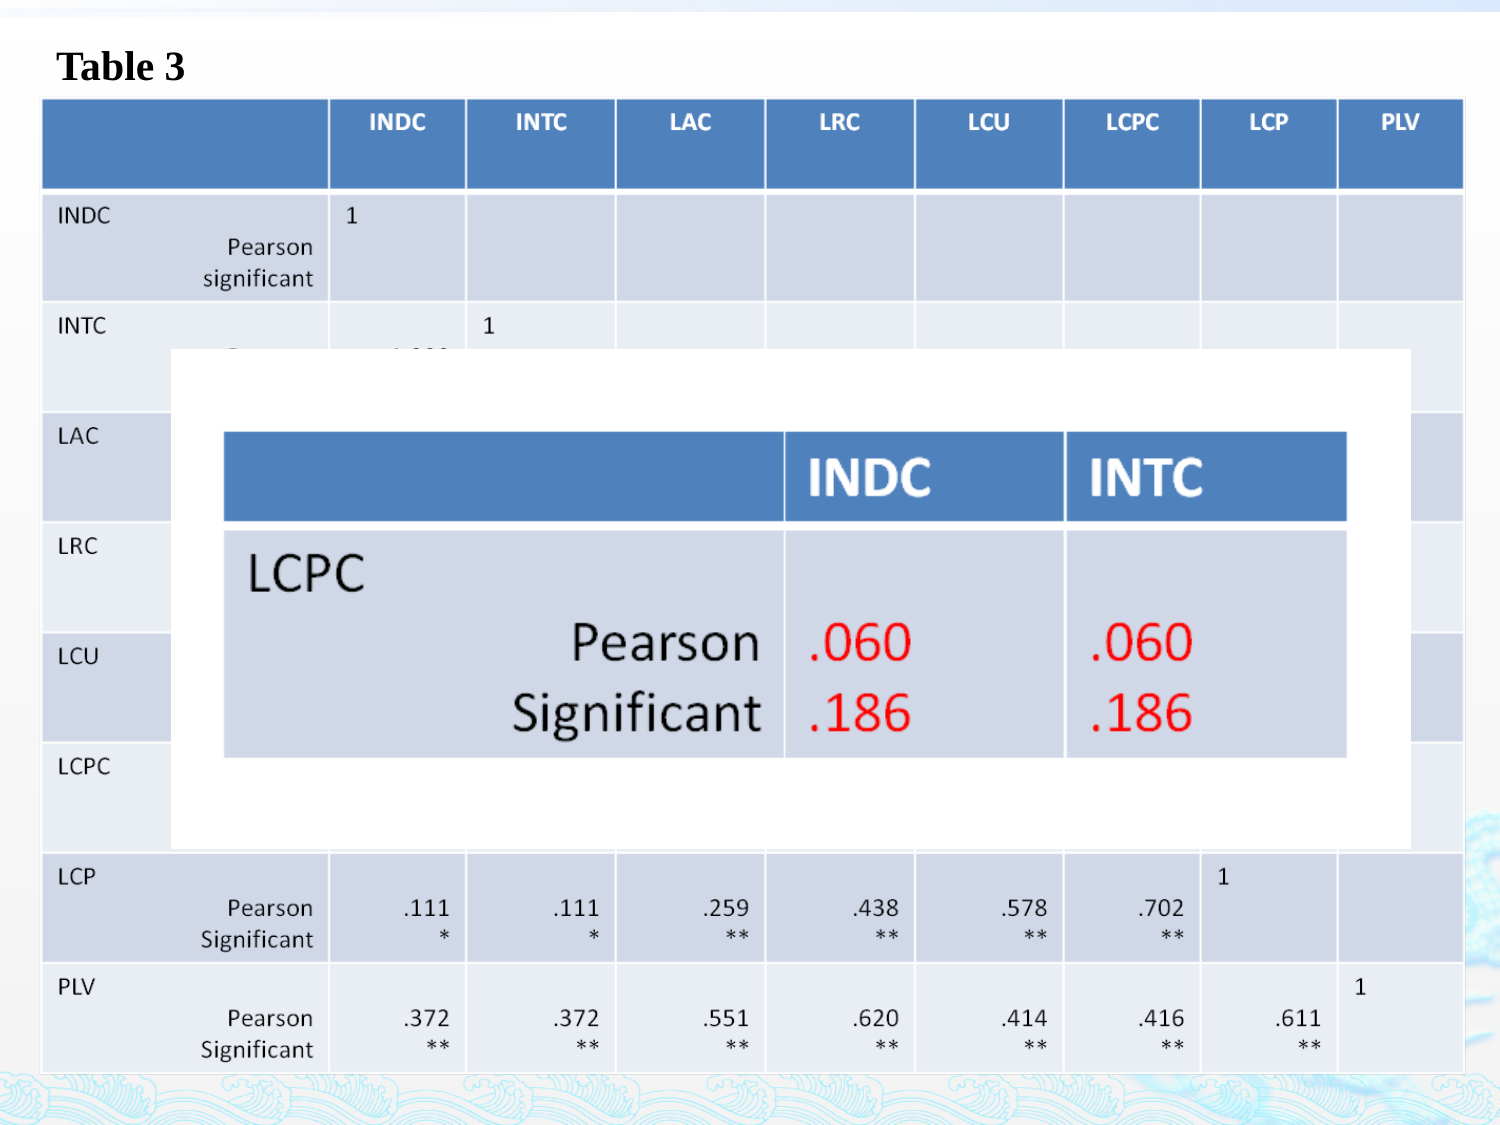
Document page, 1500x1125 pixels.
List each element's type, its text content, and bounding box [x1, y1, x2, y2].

picture [0, 86, 1500, 1125]
text_box Table 3 [41, 30, 254, 86]
